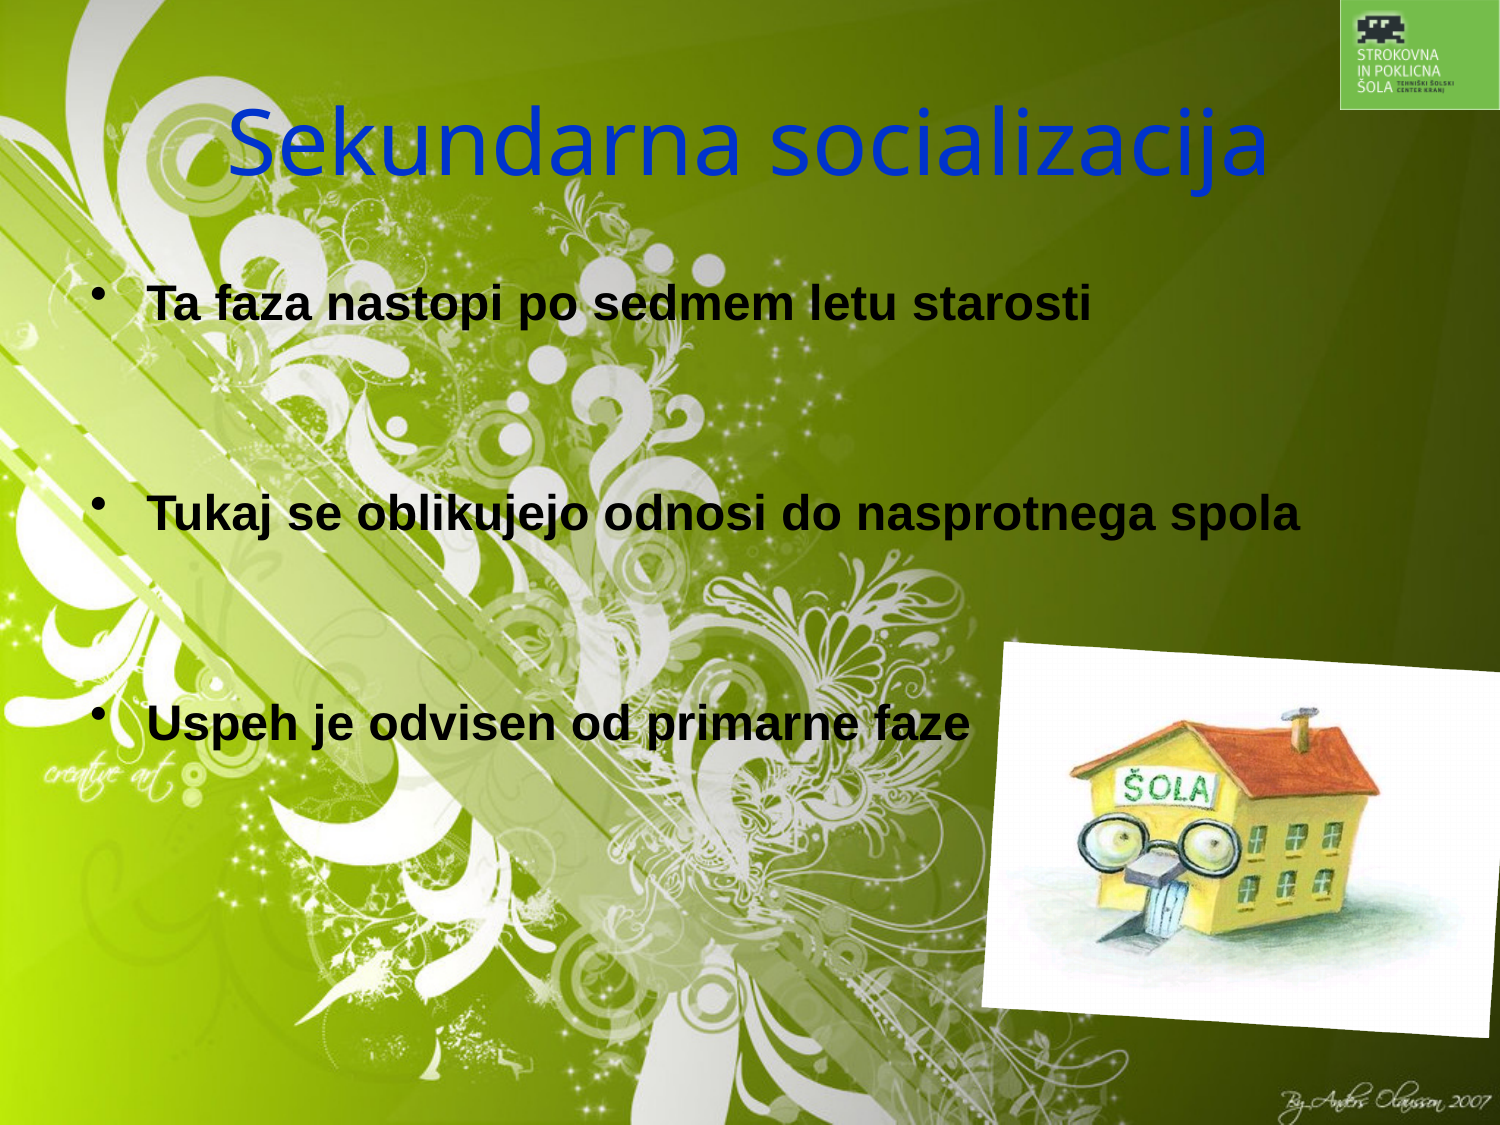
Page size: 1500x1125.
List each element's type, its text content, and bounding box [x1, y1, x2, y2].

list Ta faza nastopi po sedmem letu starosti Tukaj se oblikujejo odnosi do nasprotnega spola Uspeh je odvisen od primarne faze [75, 262, 1425, 1005]
title Sekundarna socializacija [75, 45, 1425, 233]
picture [0, 0, 1500, 1125]
